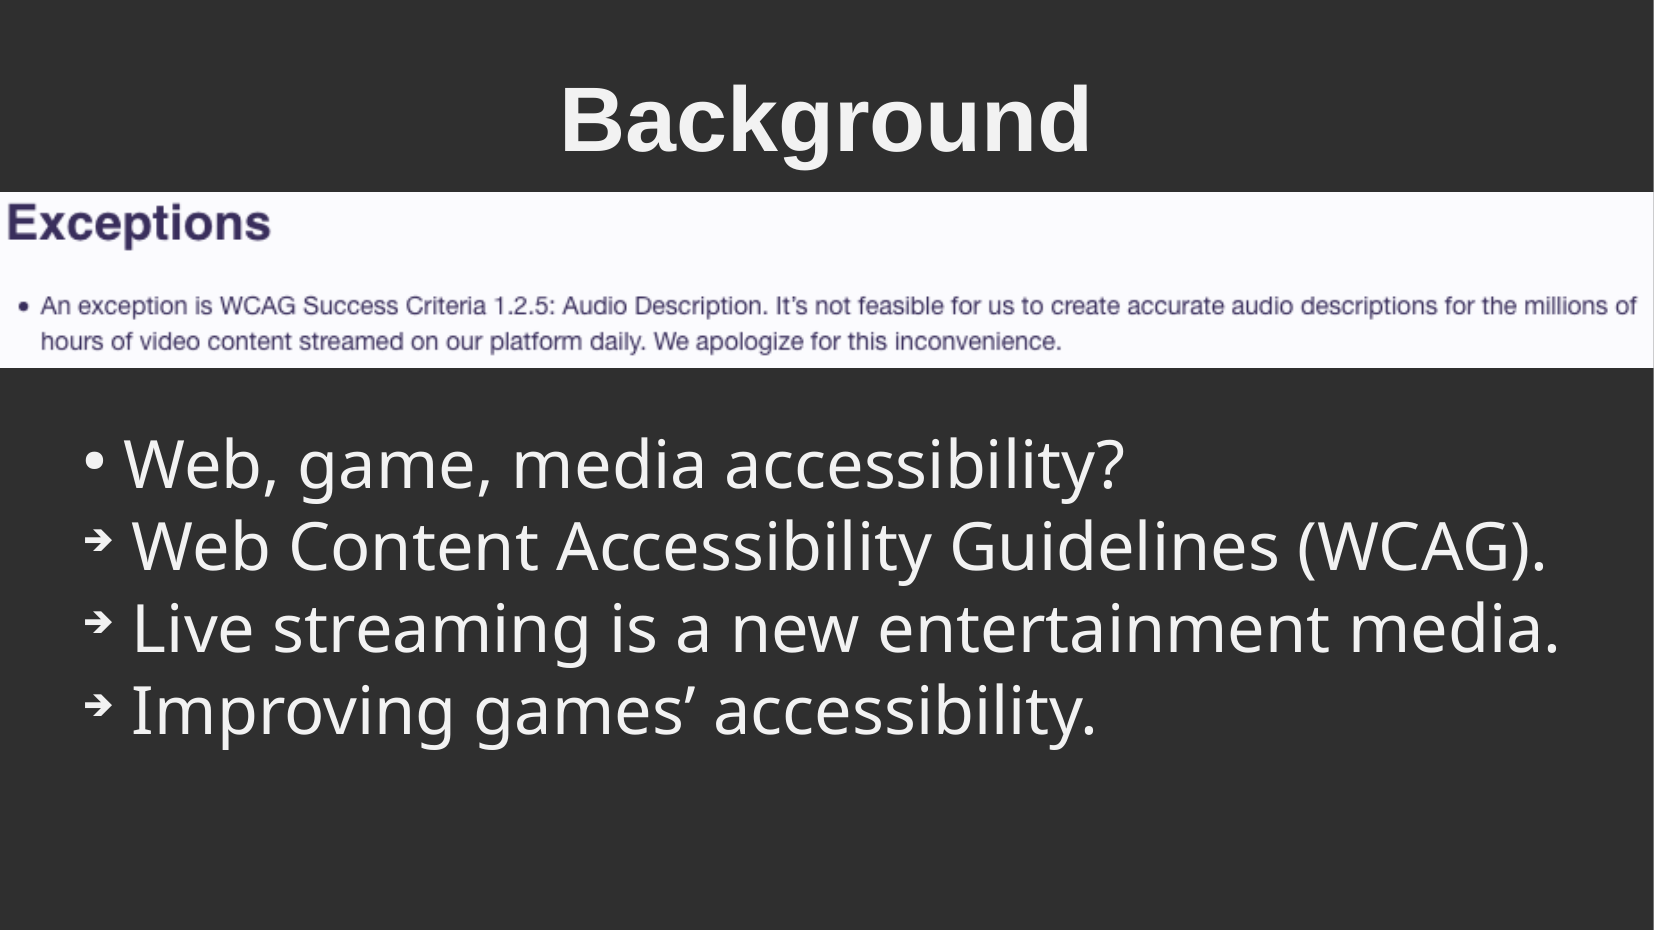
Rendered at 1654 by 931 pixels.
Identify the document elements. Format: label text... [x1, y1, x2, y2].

subtitle Web, game, media accessibility? Web Content Accessibility Guidelines (WCAG). Live streaming is a new entertainment media. Improving games’ accessibility. [82, 422, 1571, 796]
picture [0, 192, 1654, 368]
title Background [82, 37, 1571, 192]
